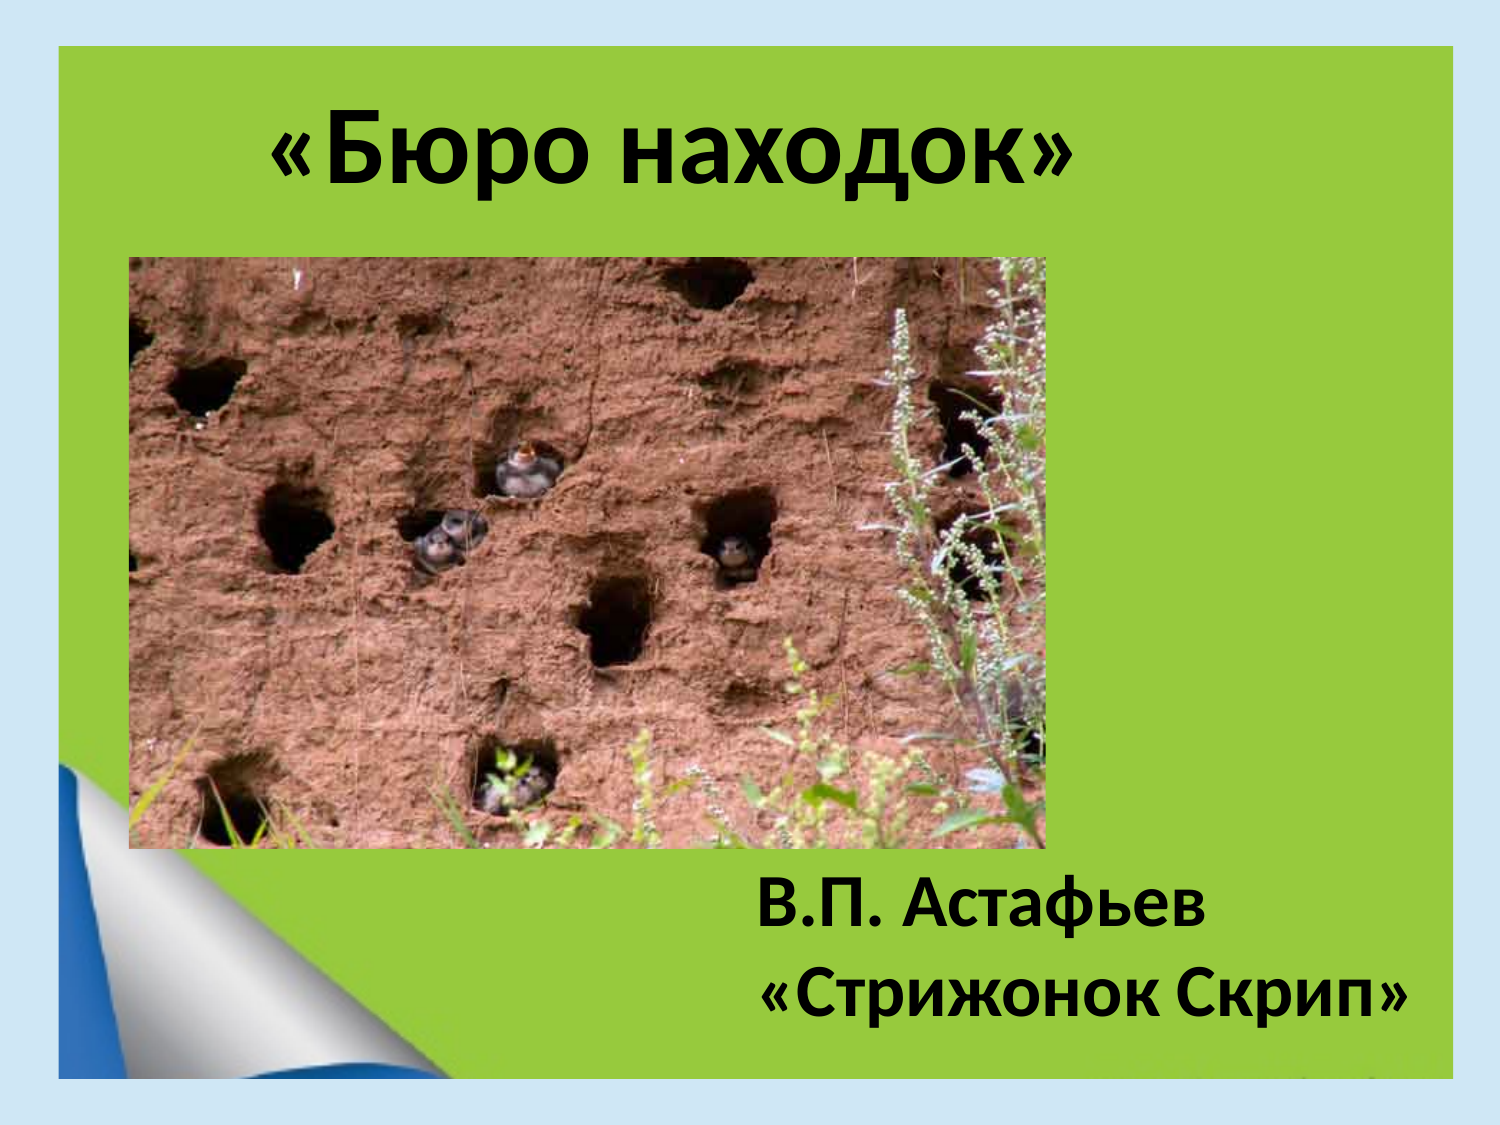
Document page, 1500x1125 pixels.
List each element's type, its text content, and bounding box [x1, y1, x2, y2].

text_box В.П. Астафьев «Стрижонок Скрип» [741, 843, 1432, 1039]
text_box «Бюро находок» [0, 45, 1350, 233]
picture [58, 46, 1454, 1079]
